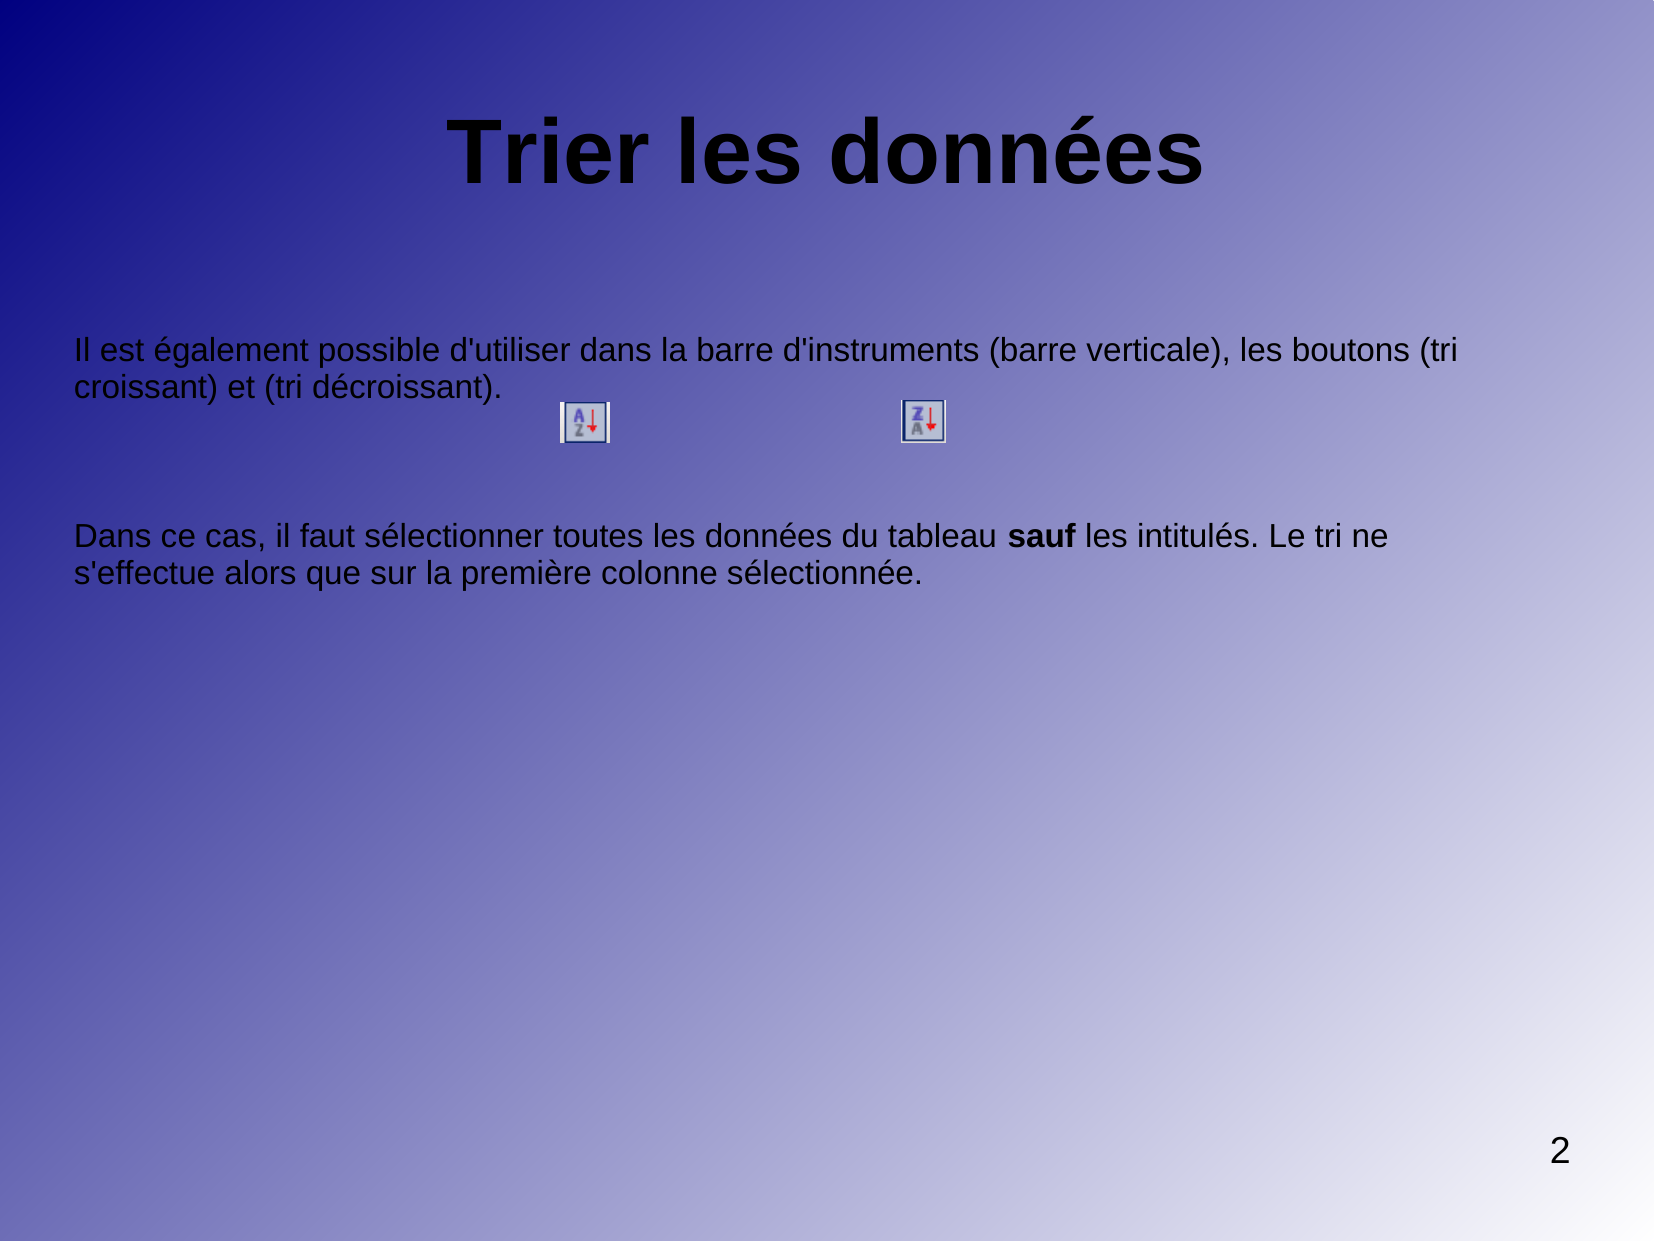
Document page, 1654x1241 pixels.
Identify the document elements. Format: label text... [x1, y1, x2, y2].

text_box Il est également possible d'utiliser dans la barre d'instruments (barre verticale), les boutons (tri croissant) et (tri décroissant). Dans ce cas, il faut sélectionner toutes les données du tableau sauf les intitulés. Le tri ne s'effectue alors que sur la première colonne sélectionnée. [59, 324, 1477, 602]
picture [560, 402, 610, 443]
picture [901, 400, 946, 443]
title Trier les données [82, 56, 1571, 250]
